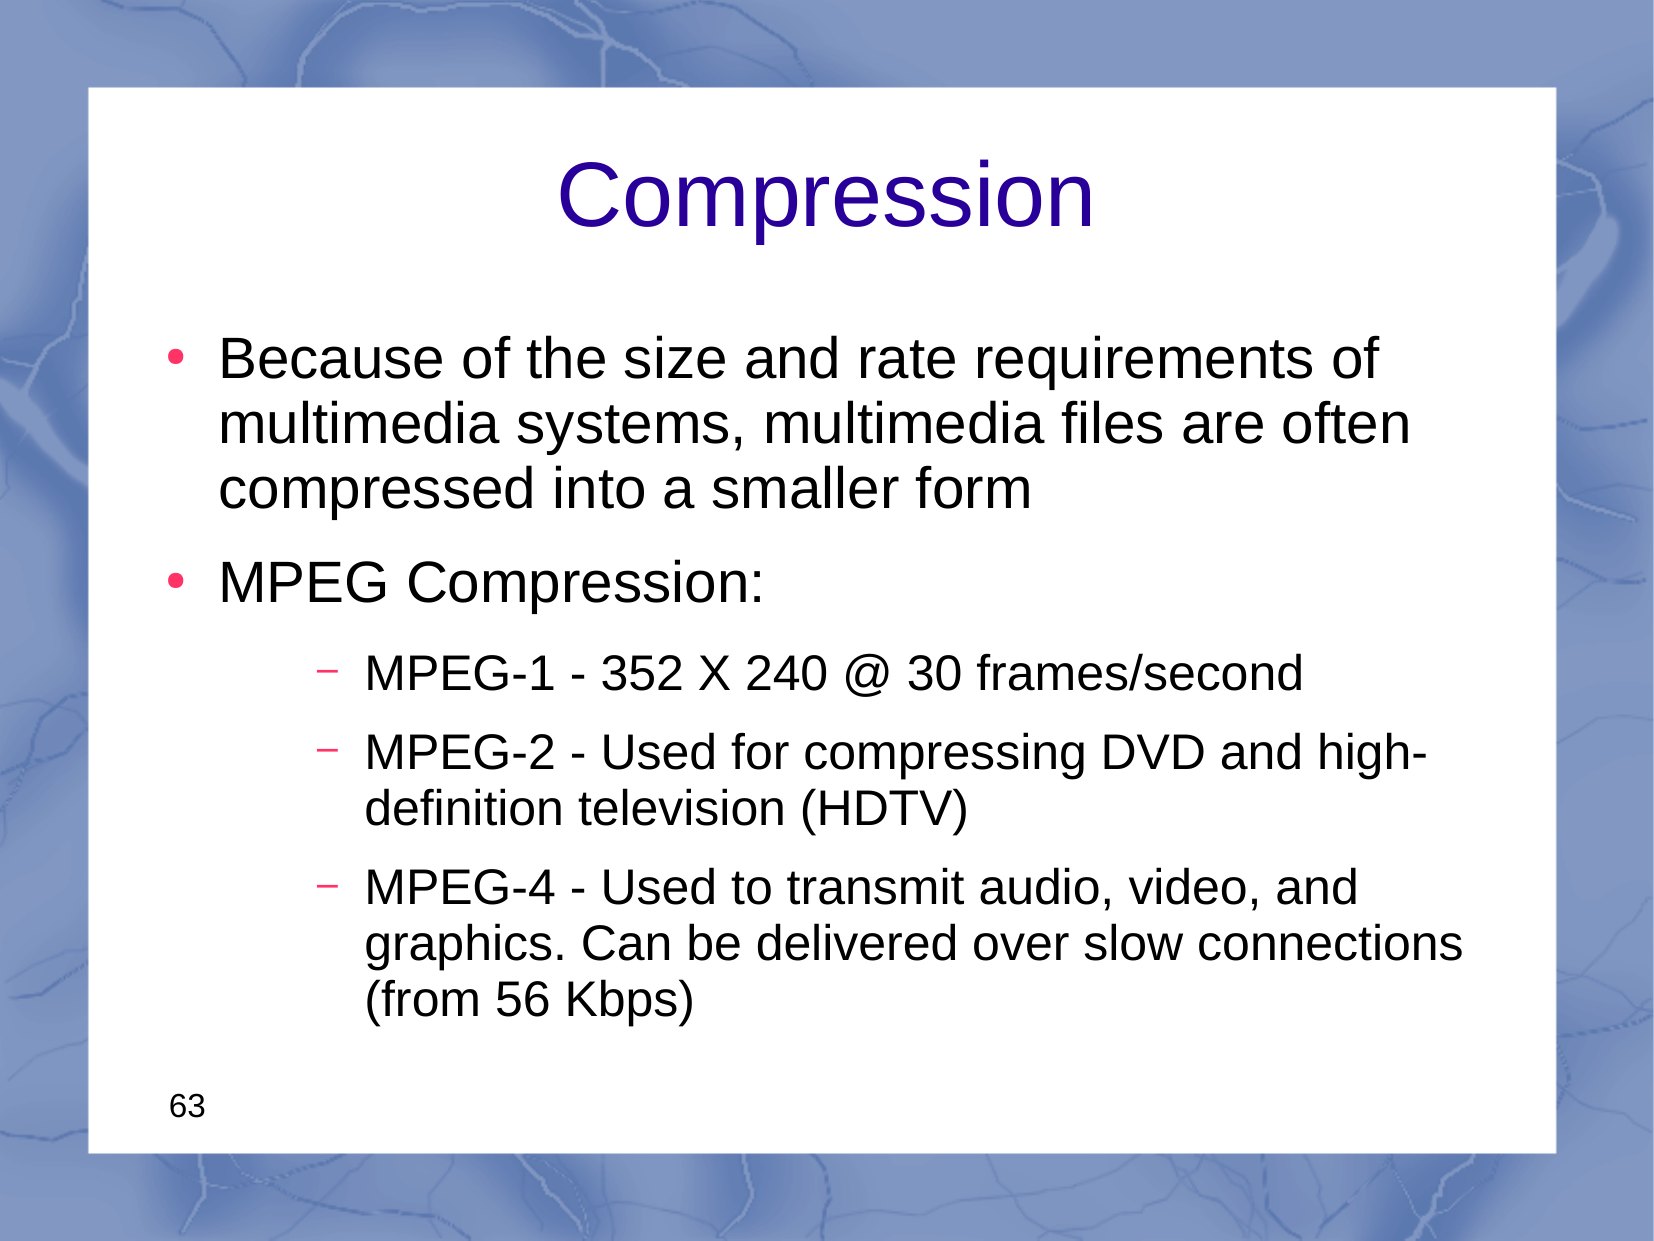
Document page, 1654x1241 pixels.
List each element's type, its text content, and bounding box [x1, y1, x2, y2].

list Because of the size and rate requirements of multimedia systems, multimedia files are often compressed into a smaller form MPEG Compression: MPEG-1 - 352 X 240 @ 30 frames/second MPEG-2 - Used for compressing DVD and high-definition television (HDTV) MPEG-4 - Used to transmit audio, video, and graphics. Can be delivered over slow connections (from 56 Kbps) [147, 325, 1506, 1095]
picture [0, 0, 1654, 1241]
title Compression [118, 90, 1536, 298]
